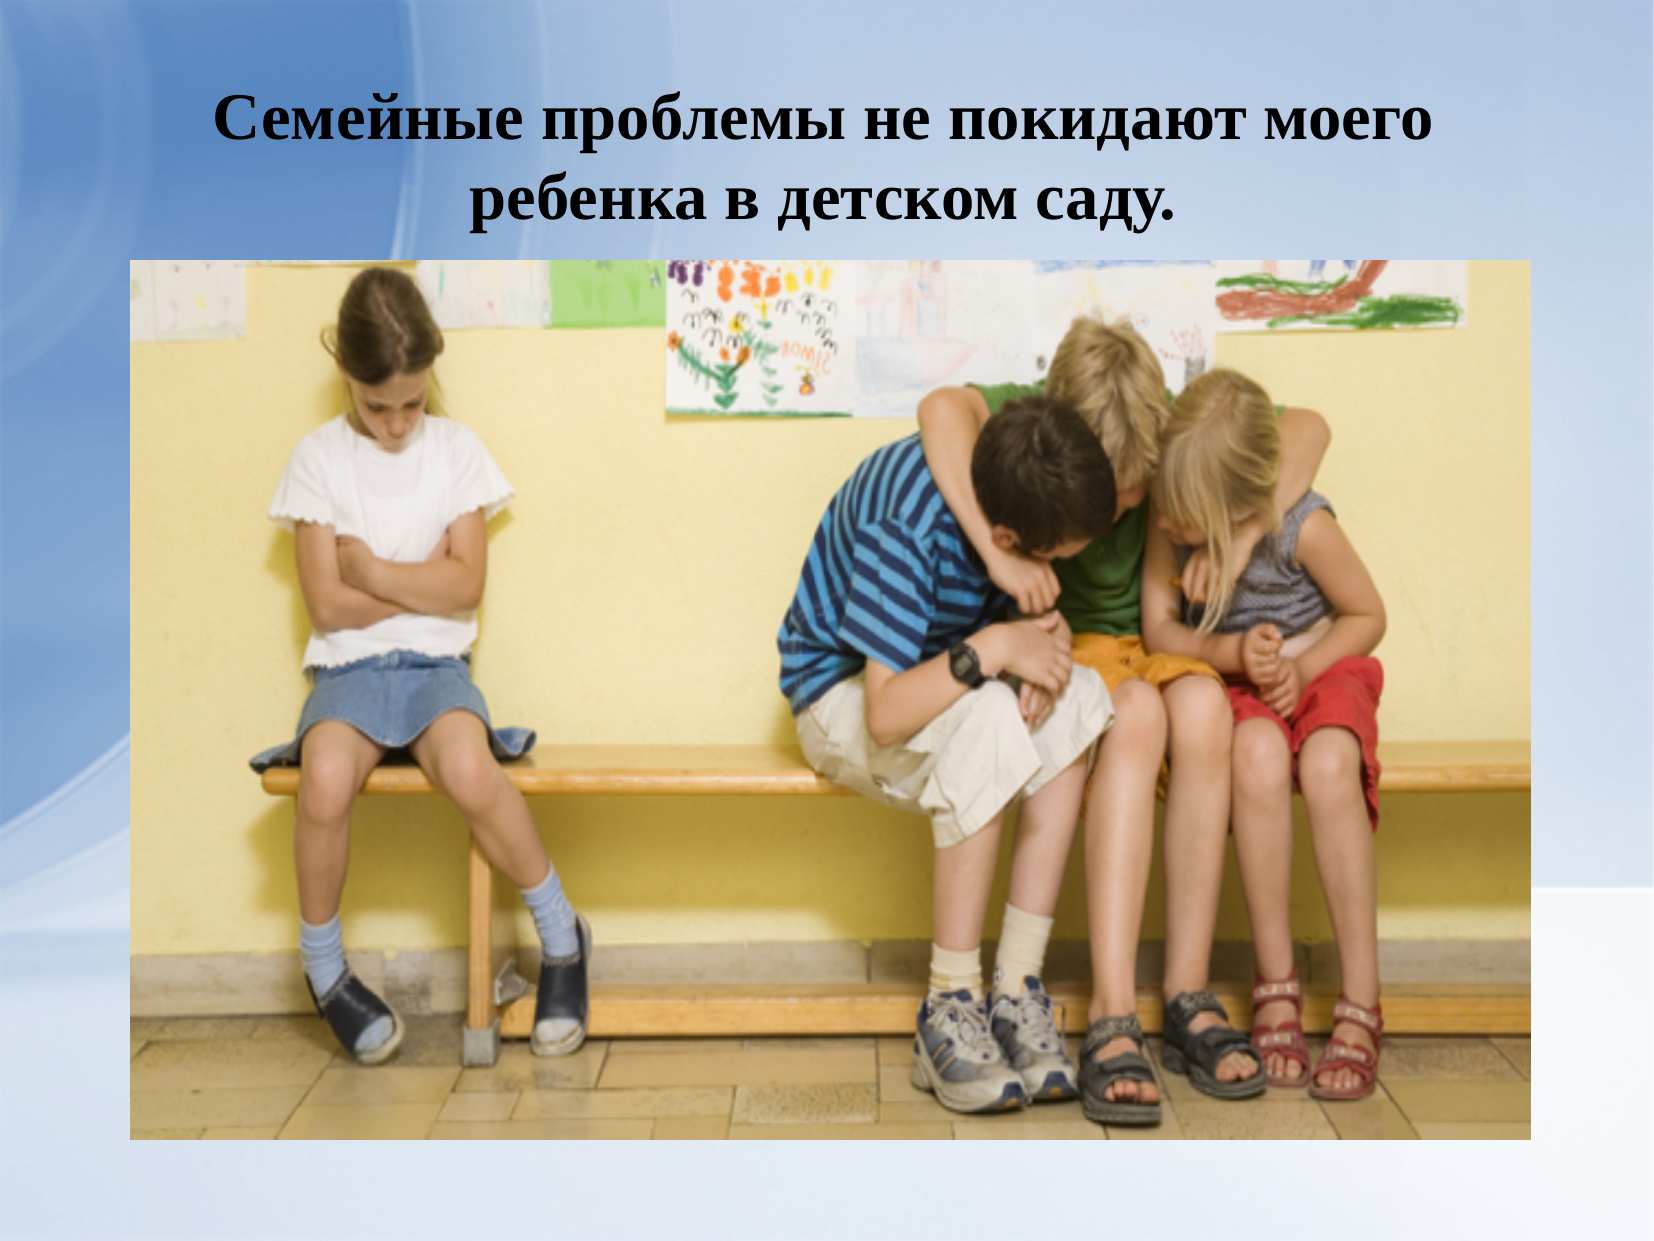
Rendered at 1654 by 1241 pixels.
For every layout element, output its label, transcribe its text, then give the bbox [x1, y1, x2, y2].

picture [0, 0, 1654, 1241]
title Семейные проблемы не покидают моего ребенка в детском саду. [82, 22, 1565, 284]
